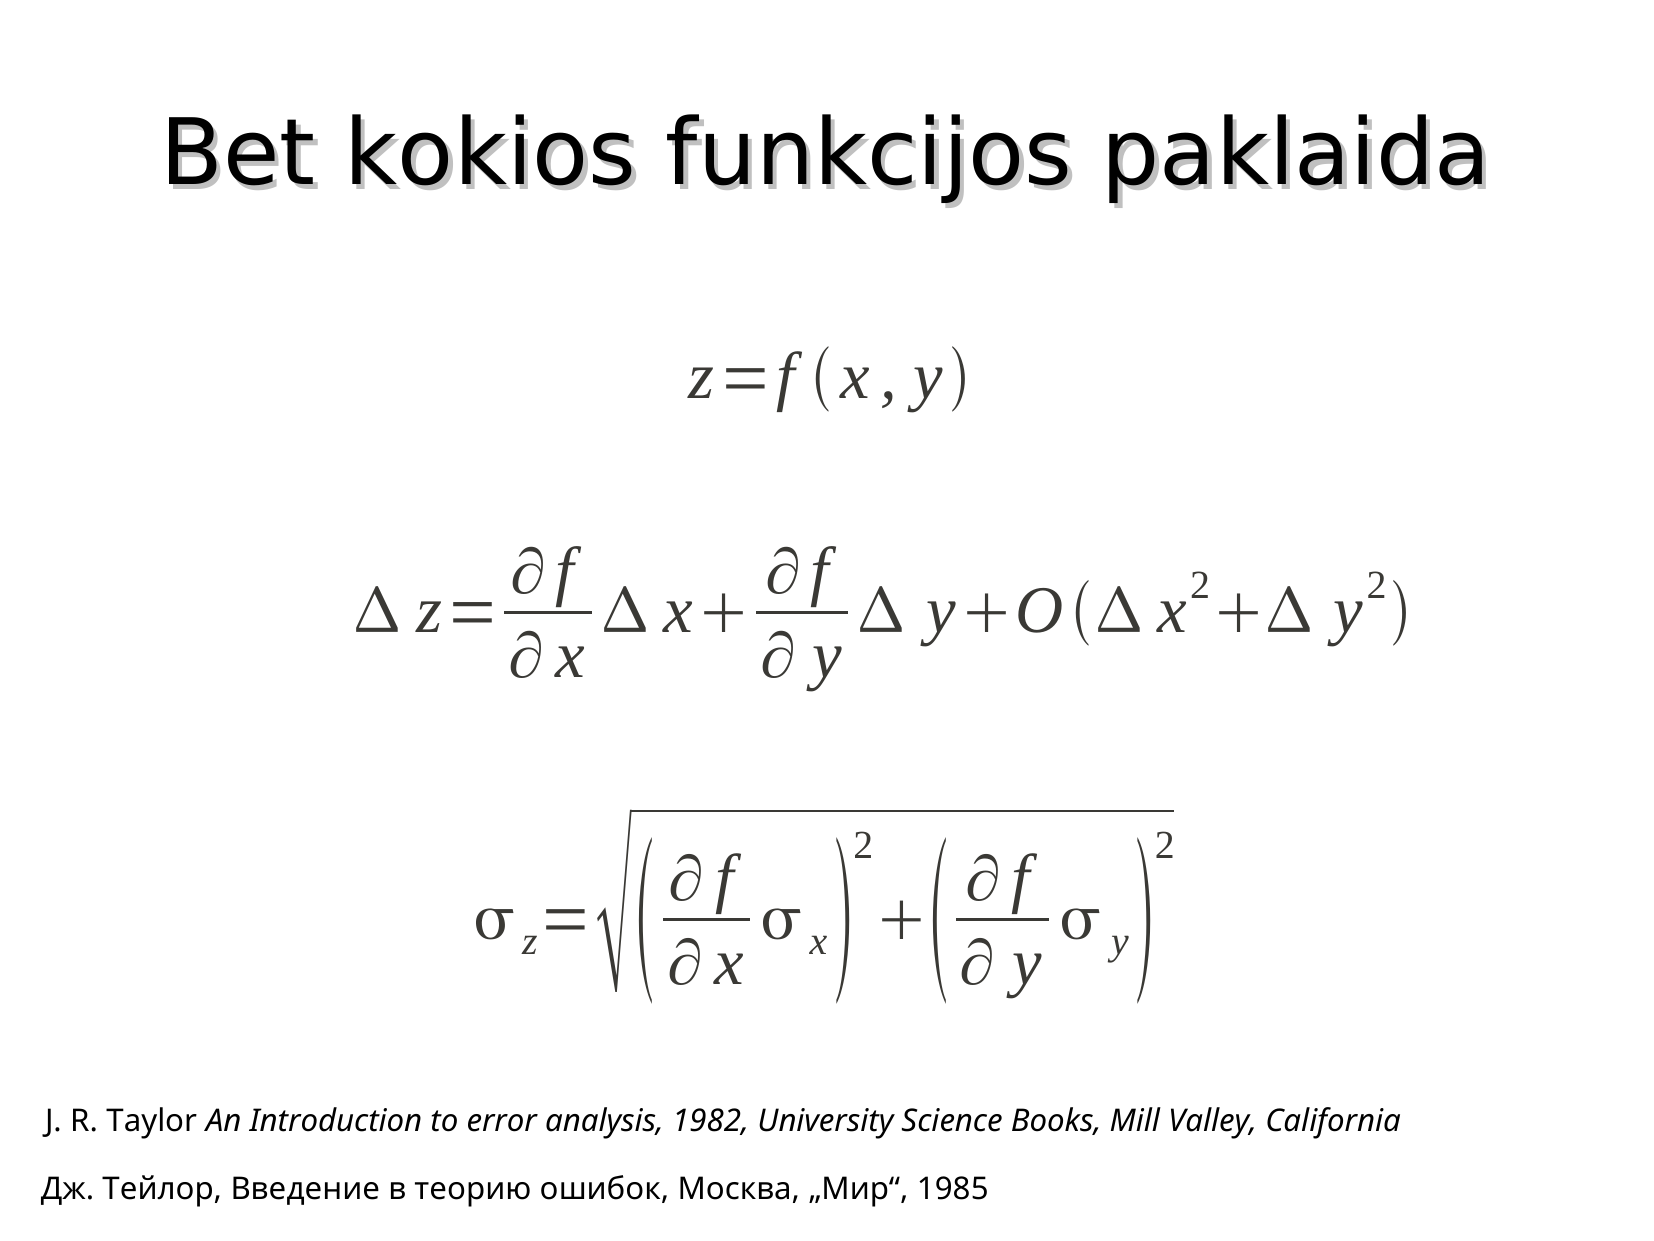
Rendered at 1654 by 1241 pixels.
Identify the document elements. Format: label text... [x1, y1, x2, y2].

chart [679, 339, 977, 416]
text_box Дж. Тейлор, Введение в теорию ошибок, Москва, „Мир“, 1985 [26, 1158, 1034, 1212]
chart [465, 806, 1182, 1007]
text_box J. R. Taylor An Introduction to error analysis, 1982, University Science Books, Mill Valley, California [30, 1090, 1569, 1145]
chart [347, 533, 1418, 692]
title Bet kokios funkcijos paklaida [82, 56, 1571, 250]
